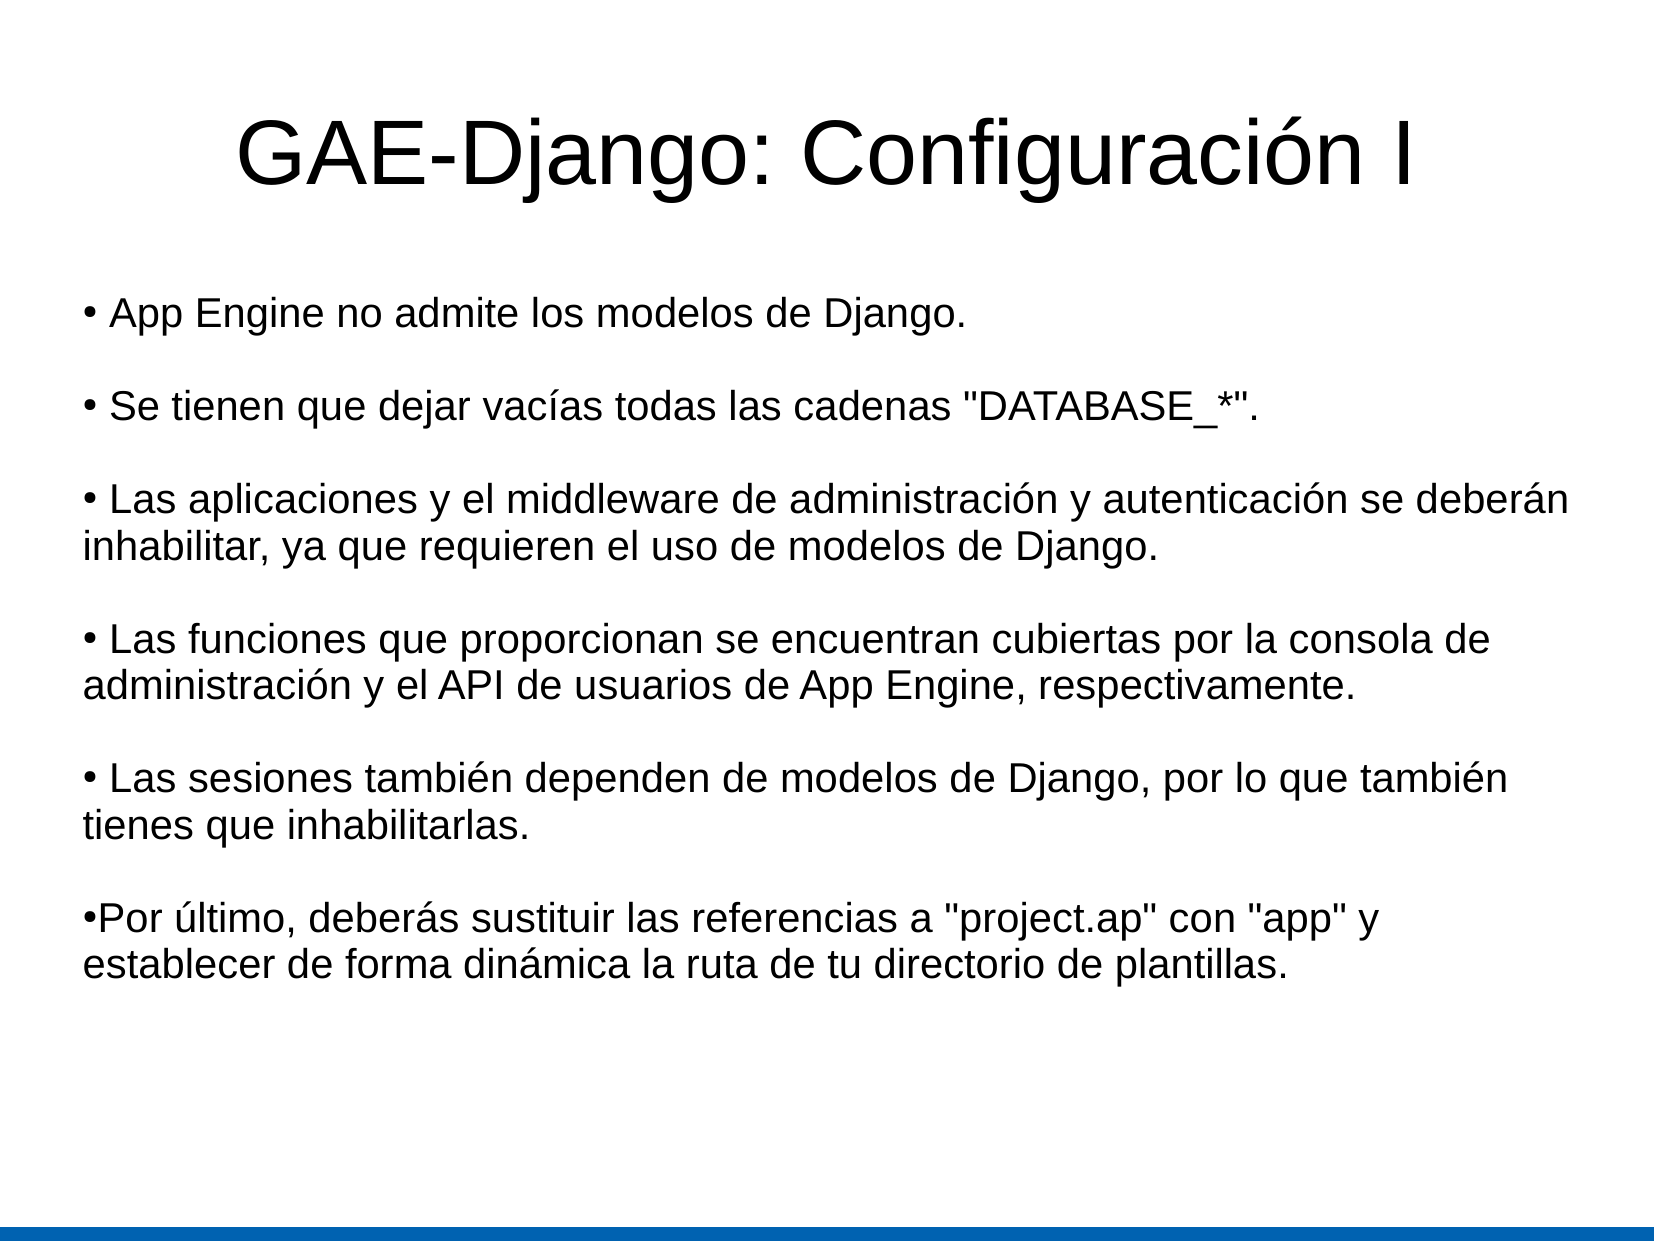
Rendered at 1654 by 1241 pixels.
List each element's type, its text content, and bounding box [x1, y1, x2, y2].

subtitle App Engine no admite los modelos de Django. Se tienen que dejar vacías todas las cadenas "DATABASE_*". Las aplicaciones y el middleware de administración y autenticación se deberán inhabilitar, ya que requieren el uso de modelos de Django. Las funciones que proporcionan se encuentran cubiertas por la consola de administración y el API de usuarios de App Engine, respectivamente. Las sesiones también dependen de modelos de Django, por lo que también tienes que inhabilitarlas. Por último, deberás sustituir las referencias a "project.ap" con "app" y establecer de forma dinámica la ruta de tu directorio de plantillas. [82, 290, 1571, 1109]
title GAE-Django: Configuración I [82, 49, 1571, 257]
